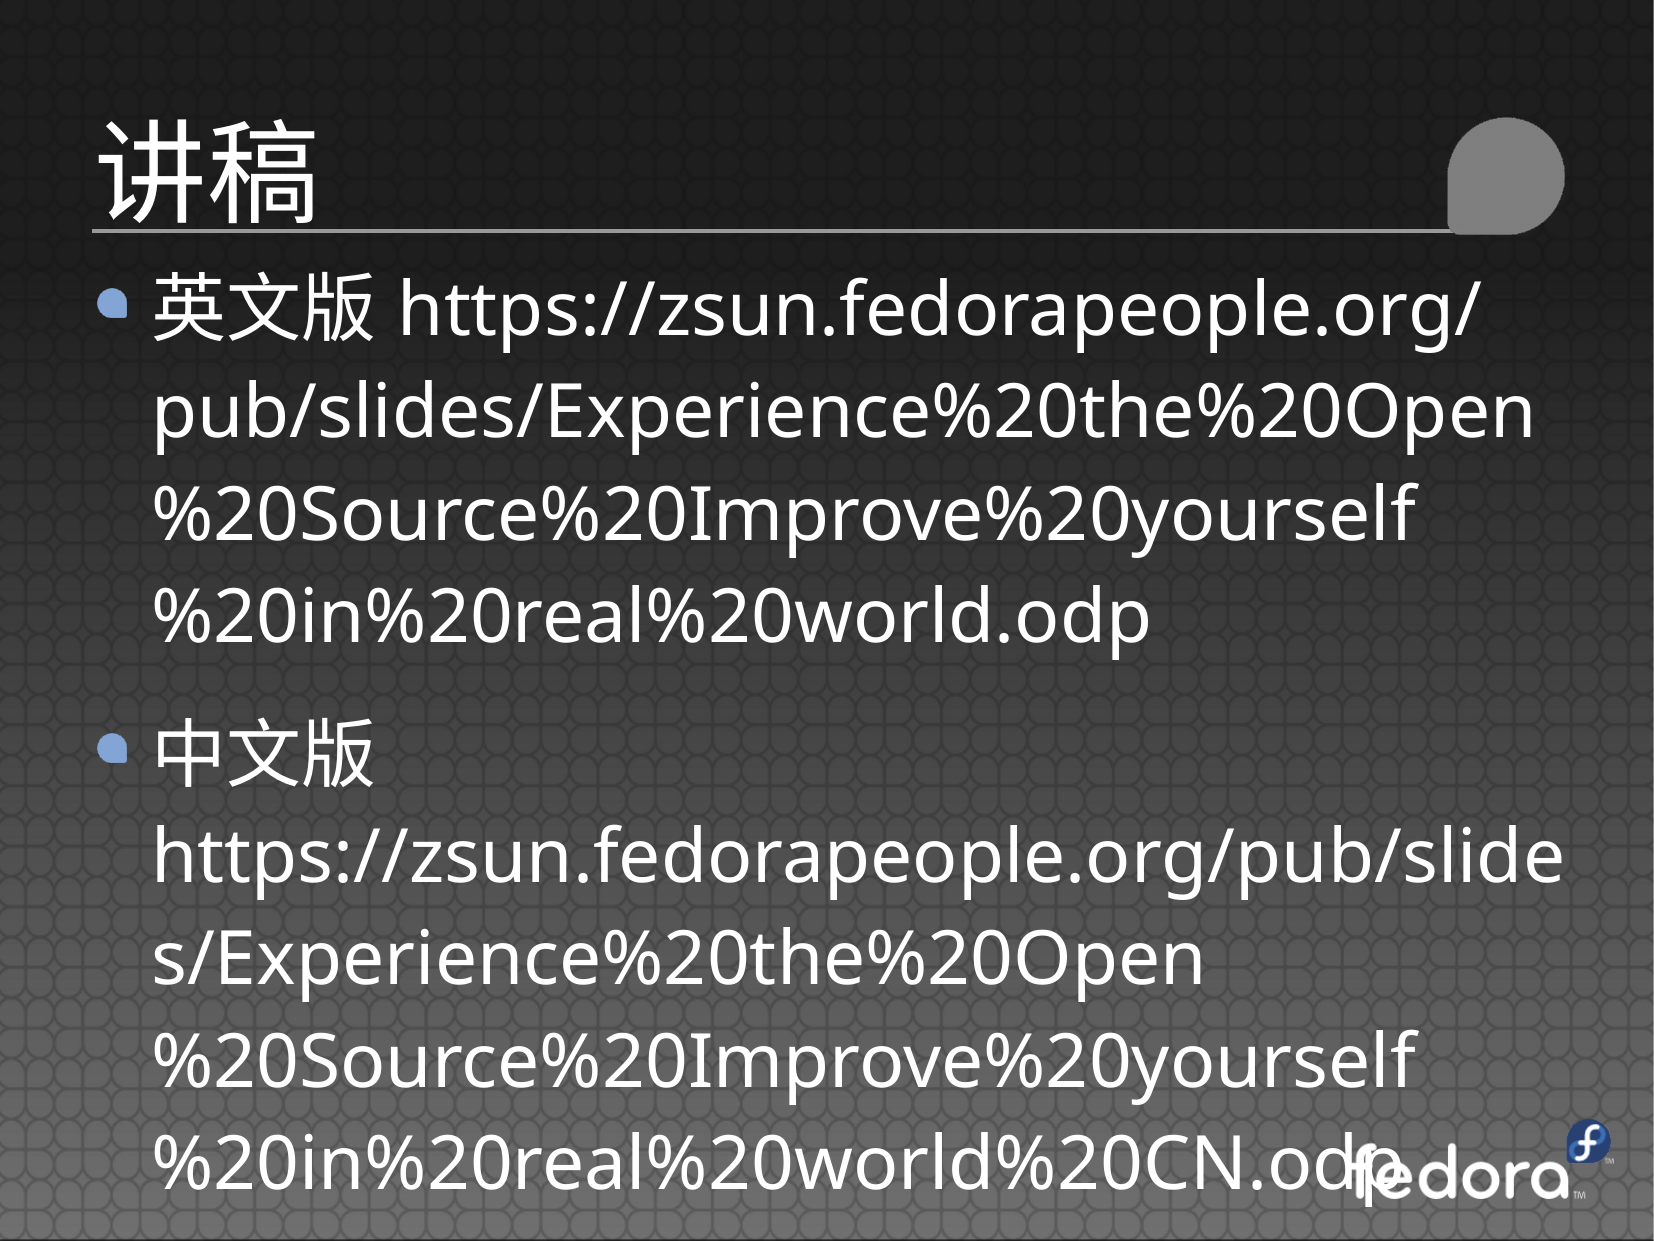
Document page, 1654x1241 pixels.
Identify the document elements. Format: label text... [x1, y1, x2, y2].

picture [0, 0, 1654, 1241]
list 英文版https://zsun.fedorapeople.org/pub/slides/Experience%20the%20Open%20Source%20Improve%20yourself%20in%20real%20world.odp 中文版 https://zsun.fedorapeople.org/pub/slides/Experience%20the%20Open%20Source%20Improve%20yourself%20in%20real%20world%20CN.odp [80, 248, 1569, 1199]
title 讲稿 [94, 100, 1426, 251]
